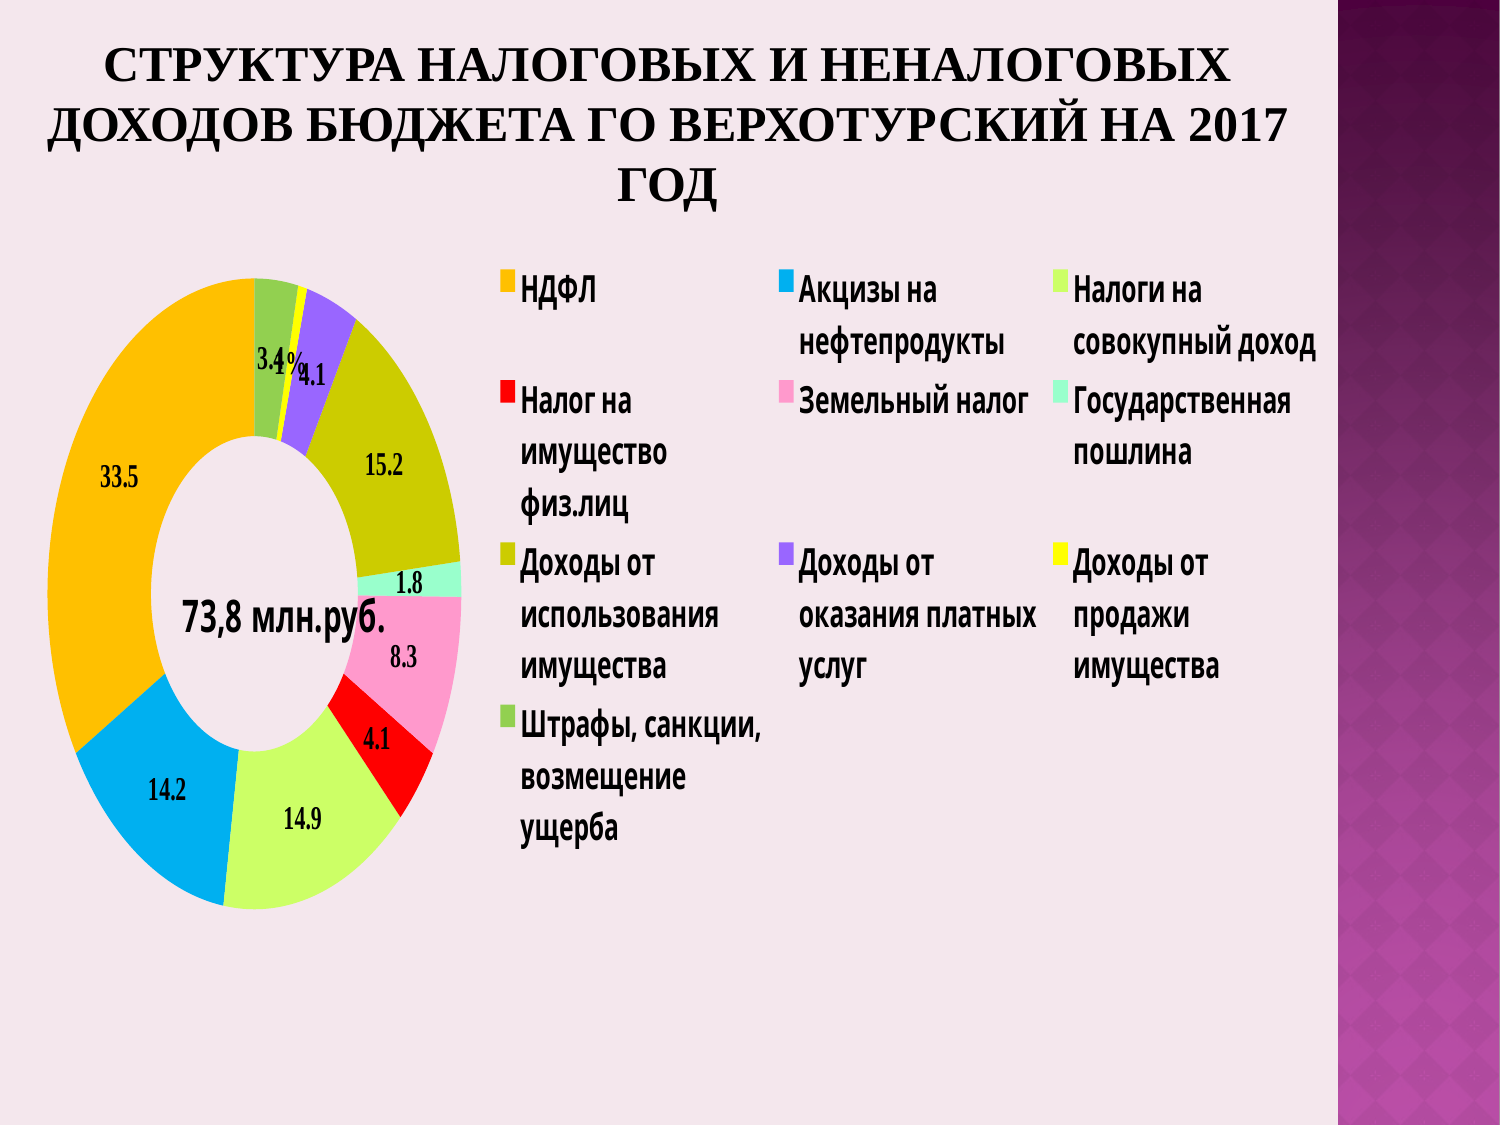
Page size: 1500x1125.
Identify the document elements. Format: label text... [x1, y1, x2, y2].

title Структура налоговых и неналоговых доходов бюджета ГО Верхотурский на 2017 год [0, 0, 1336, 211]
chart [23, 187, 1325, 1090]
